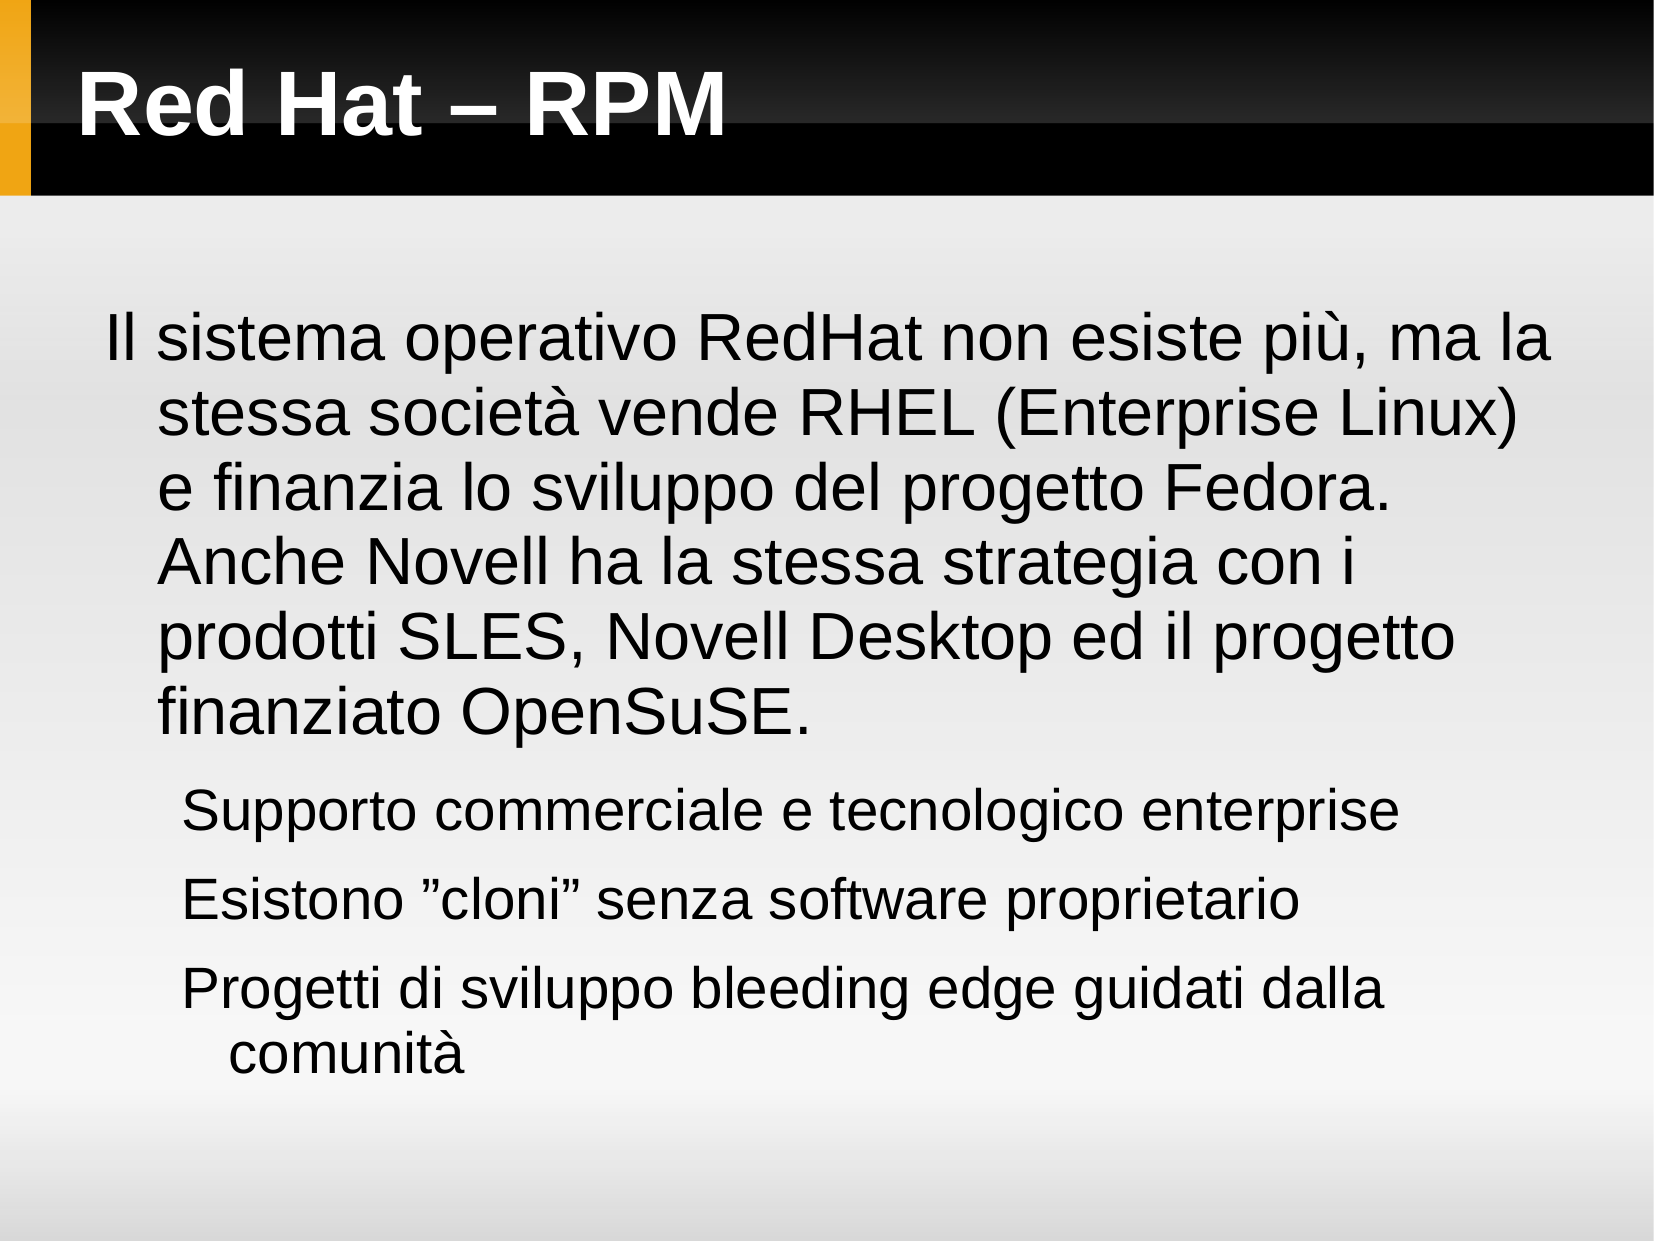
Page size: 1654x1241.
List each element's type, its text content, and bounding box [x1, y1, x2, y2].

picture [0, 0, 1654, 1241]
title Red Hat – RPM [76, 7, 1565, 200]
list Il sistema operativo RedHat non esiste più, ma la stessa società vende RHEL (Enterprise Linux) e finanzia lo sviluppo del progetto Fedora. Anche Novell ha la stessa strategia con i prodotti SLES, Novell Desktop ed il progetto finanziato OpenSuSE. Supporto commerciale e tecnologico enterprise Esistono ”cloni” senza software proprietario Progetti di sviluppo bleeding edge guidati dalla comunità [86, 300, 1576, 1104]
